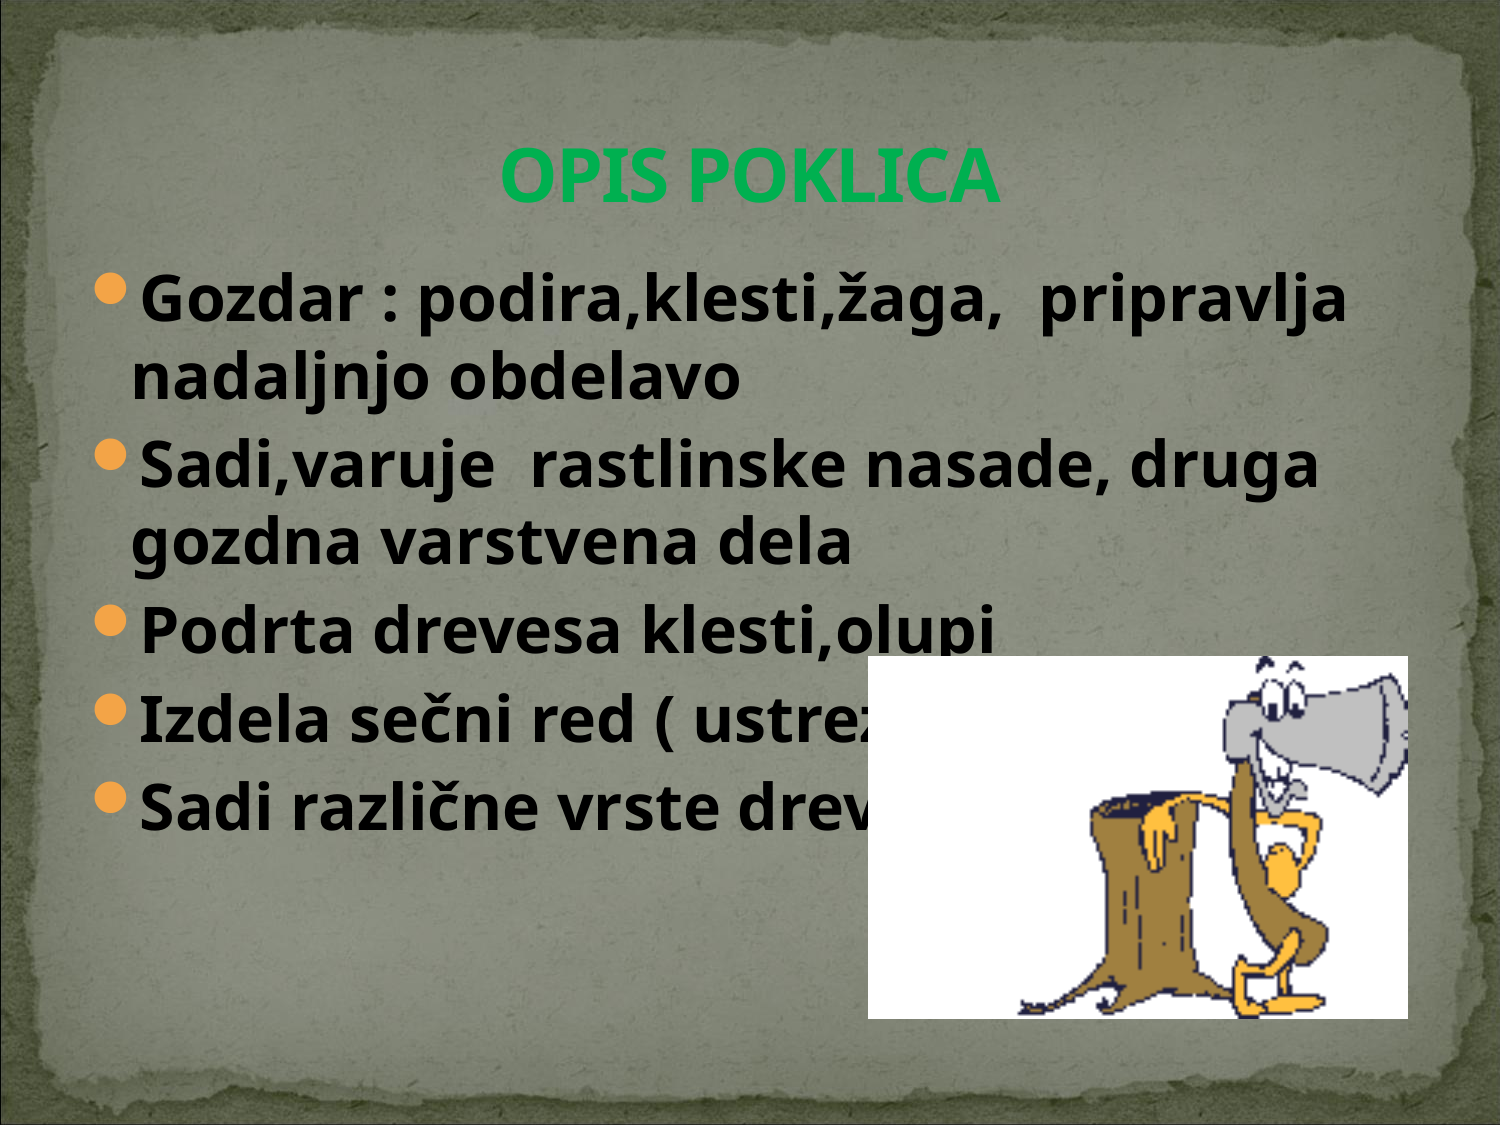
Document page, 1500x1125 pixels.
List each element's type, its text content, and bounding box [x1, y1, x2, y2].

list Gozdar : podira,klesti,žaga, pripravlja nadaljnjo obdelavo Sadi,varuje rastlinske nasade, druga gozdna varstvena dela Podrta drevesa klesti,olupi Izdela sečni red ( ustrezno zlaganje vej ) Sadi različne vrste dreves [75, 249, 1425, 1000]
picture [0, 0, 1500, 1125]
title OPIS POKLICA [75, 24, 1425, 225]
